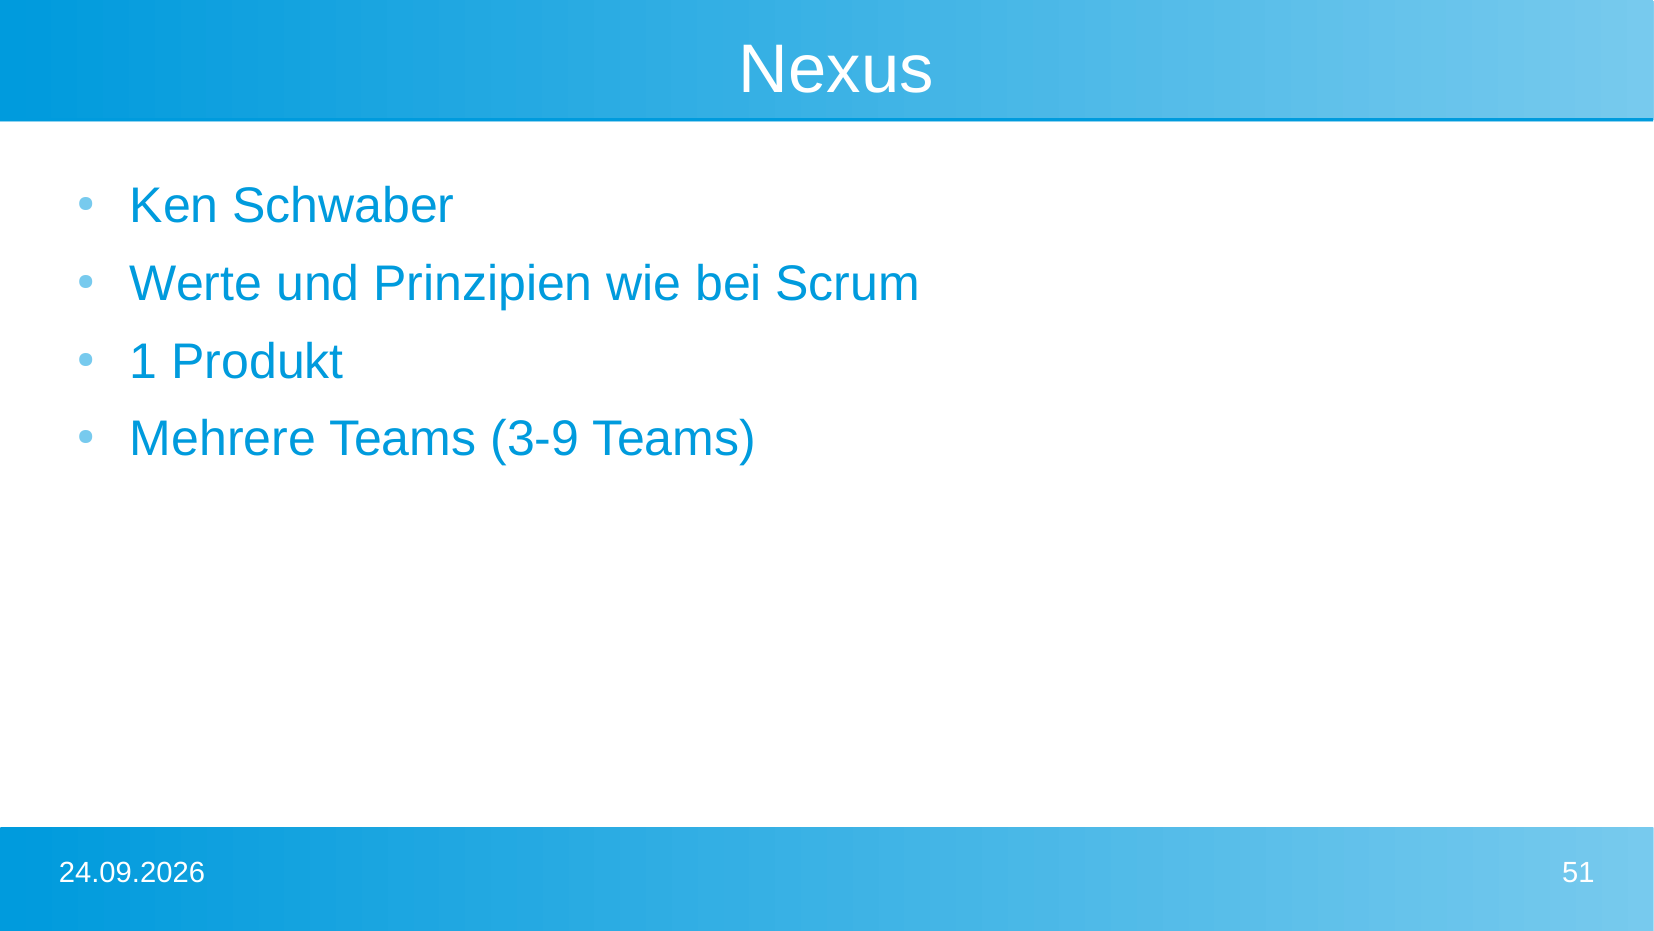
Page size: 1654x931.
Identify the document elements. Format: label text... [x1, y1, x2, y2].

title Nexus [59, 29, 1595, 108]
list Ken Schwaber Werte und Prinzipien wie bei Scrum 1 Produkt Mehrere Teams (3-9 Teams) [59, 177, 1595, 768]
